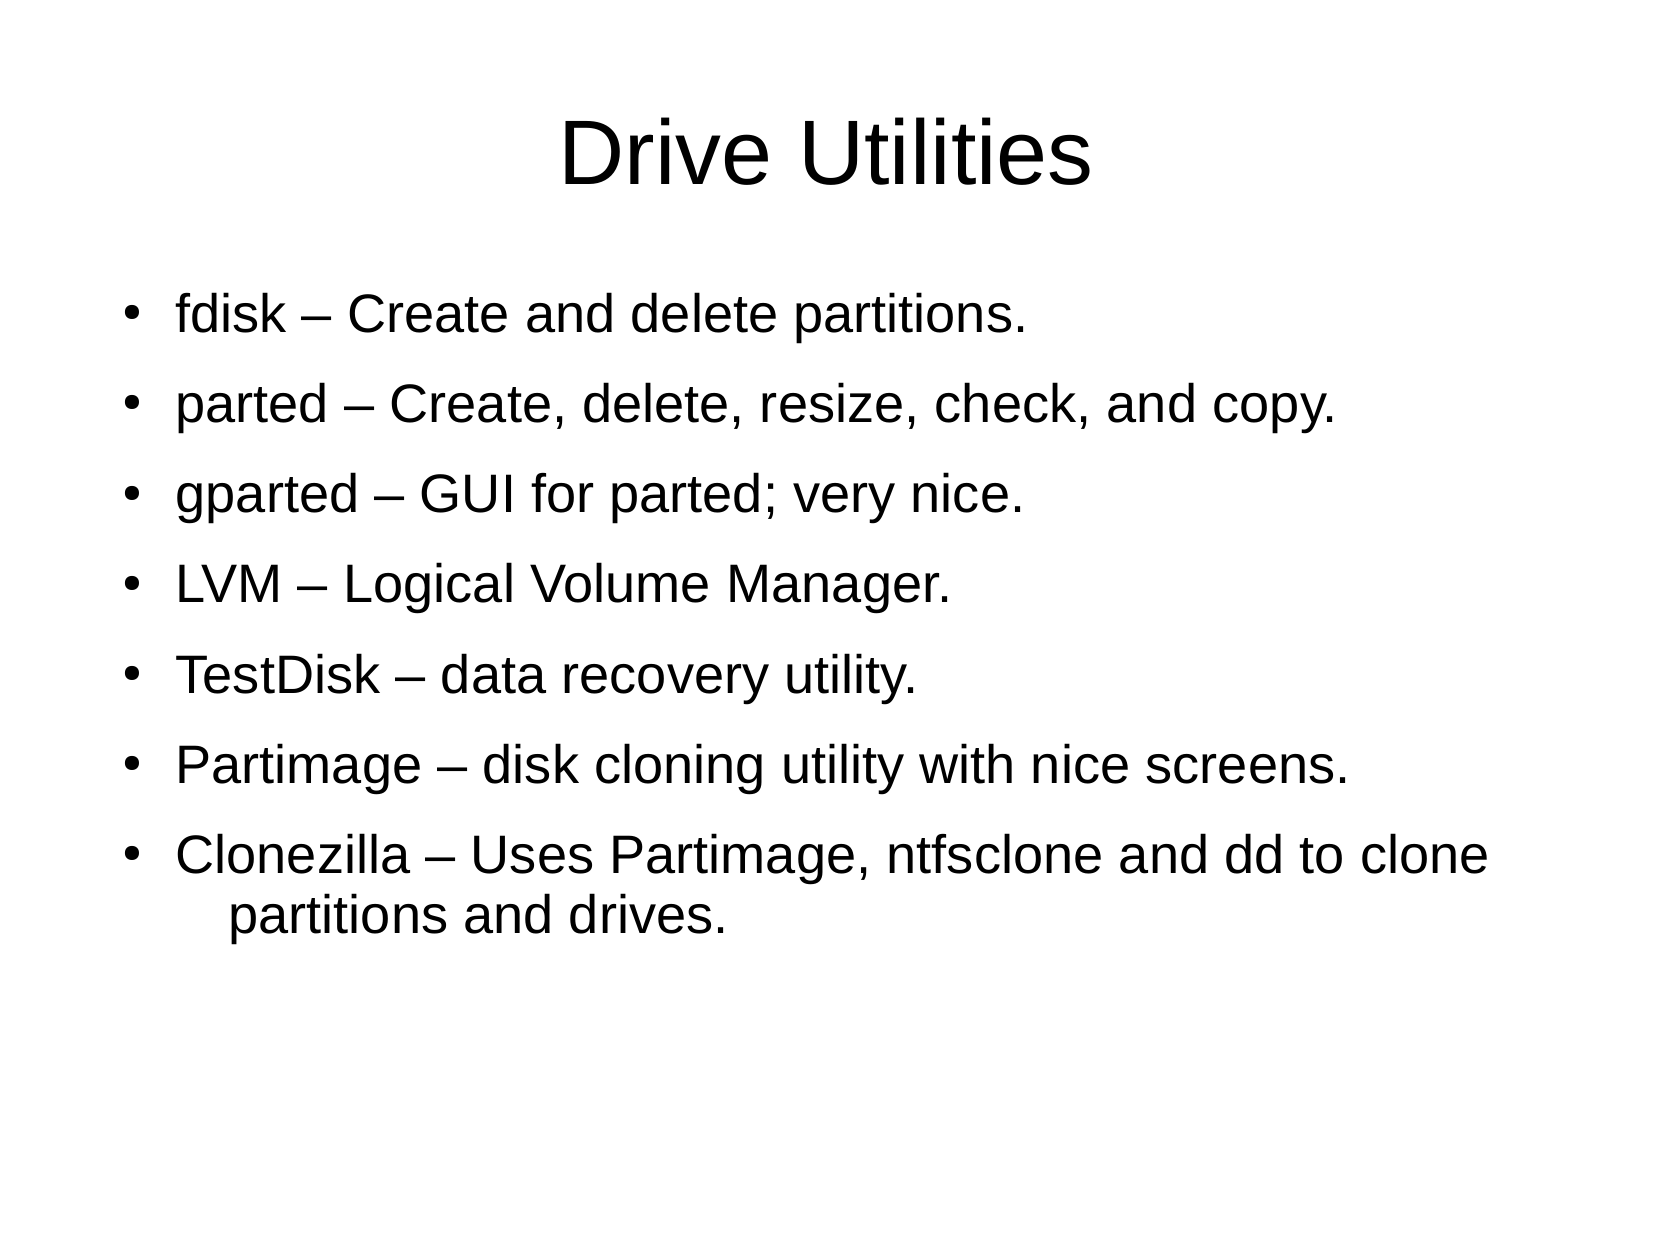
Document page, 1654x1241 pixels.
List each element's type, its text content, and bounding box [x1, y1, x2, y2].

list fdisk – Create and delete partitions. parted – Create, delete, resize, check, and copy. gparted – GUI for parted; very nice. LVM – Logical Volume Manager. TestDisk – data recovery utility. Partimage – disk cloning utility with nice screens. Clonezilla – Uses Partimage, ntfsclone and dd to clone partitions and drives. [86, 283, 1576, 1096]
title Drive Utilities [82, 56, 1571, 250]
